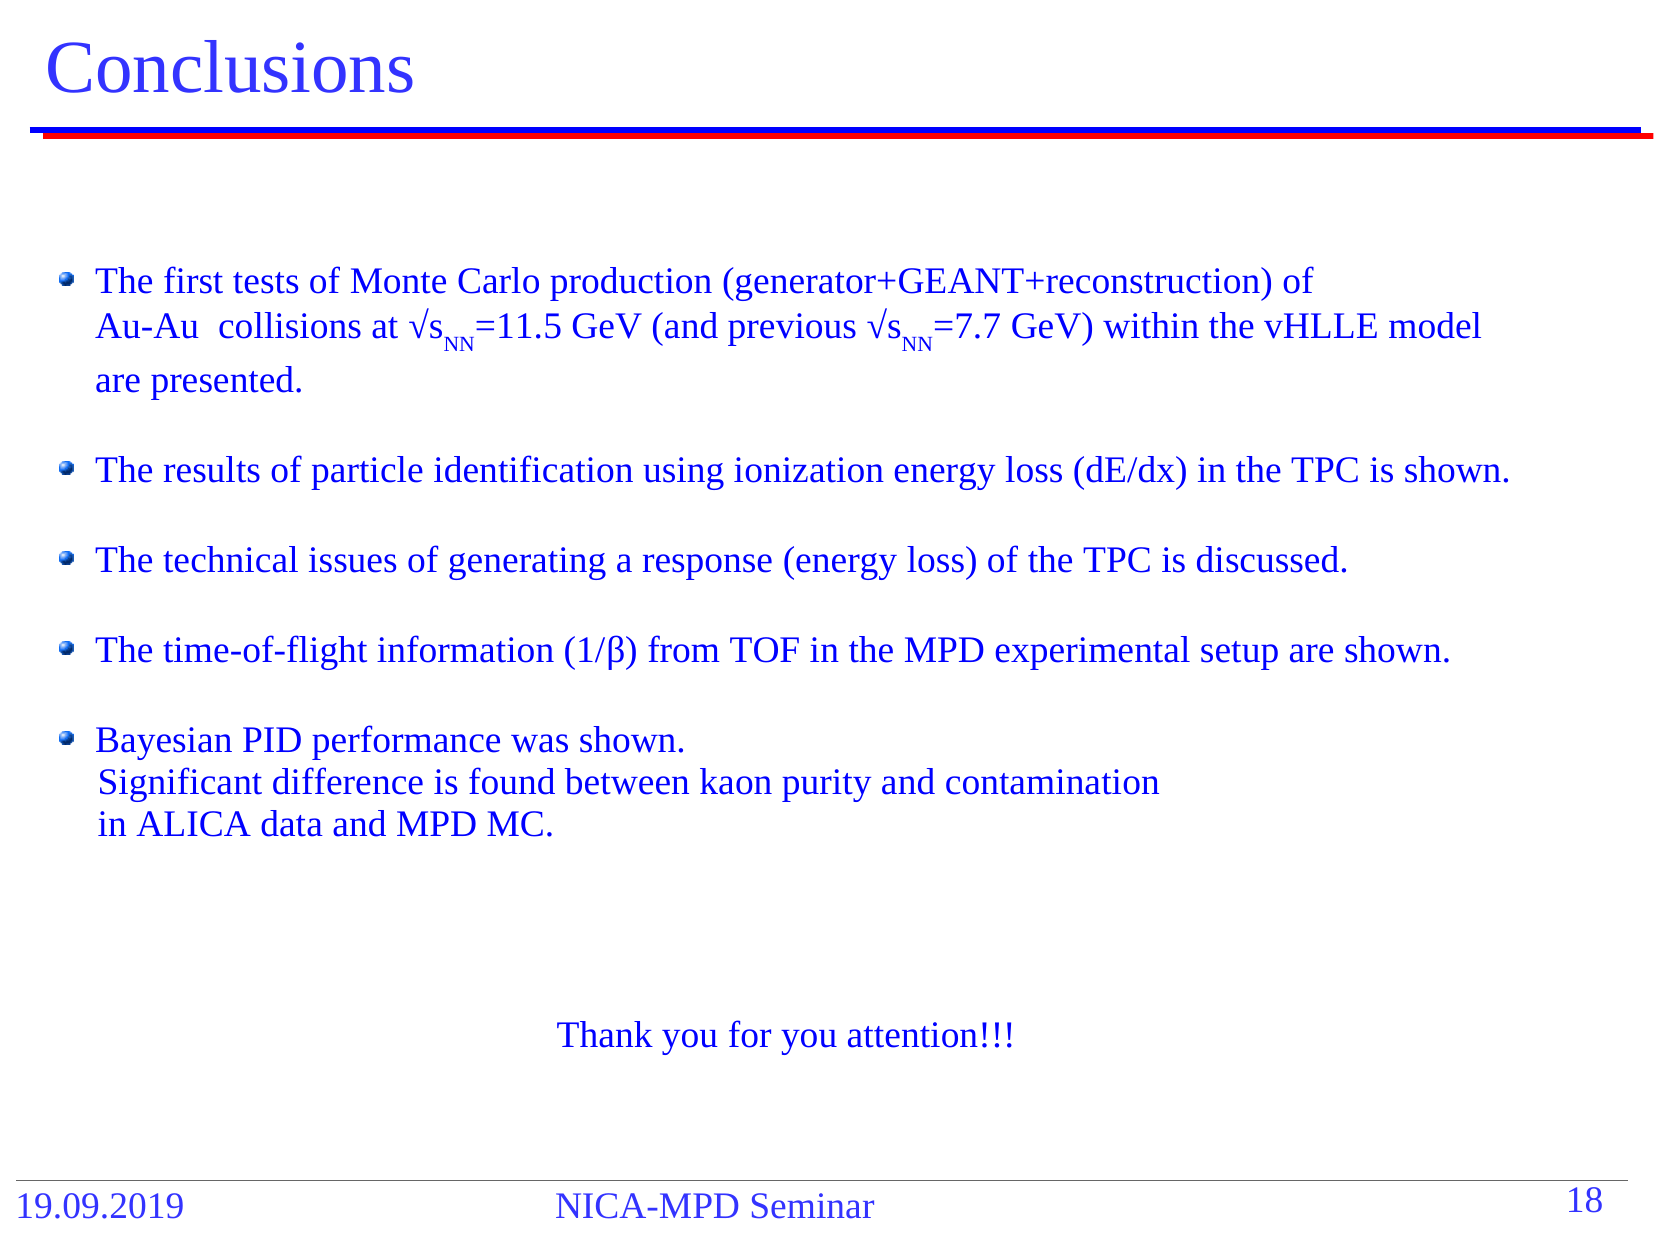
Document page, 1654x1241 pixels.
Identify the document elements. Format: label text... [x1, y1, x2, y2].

text_box The first tests of Monte Carlo production (generator+GEANT+reconstruction) of Au-Au collisions at √sNN=11.5 GeV (and previous √sNN=7.7 GeV) within the vHLLE model are presented. The results of particle identification using ionization energy loss (dE/dx) in the TPC is shown. The technical issues of generating a response (energy loss) of the TPC is discussed. The time-of-flight information (1/β) from TOF in the MPD experimental setup are shown. Bayesian PID performance was shown. Significant difference is found between kaon purity and contamination in ALICA data and MPD MC. Thank you for you attention!!! [45, 158, 1596, 1236]
text_box Conclusions [30, 17, 1360, 132]
